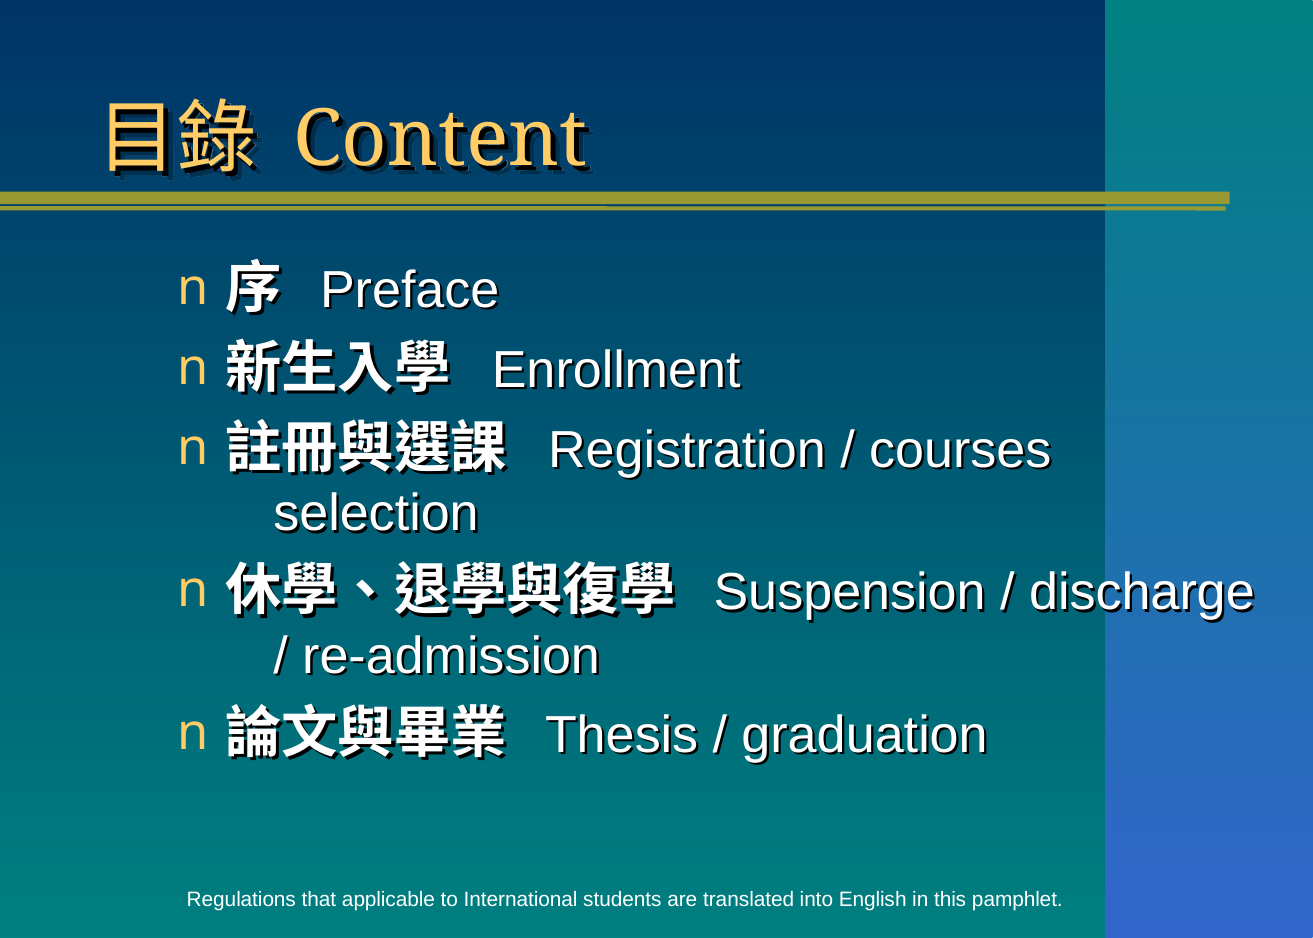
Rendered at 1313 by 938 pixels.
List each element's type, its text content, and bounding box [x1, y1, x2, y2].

list 序 Preface 新生入學 Enrollment 註冊與選課 Registration / courses selection 休學、退學與復學 Suspension / discharge / re-admission 論文與畢業 Thesis / graduation [164, 244, 1280, 844]
text_box [1105, 0, 1313, 938]
title 目錄 Content [84, 36, 1280, 188]
text_box Regulations that applicable to International students are translated into English in this pamphlet. [171, 878, 1079, 919]
